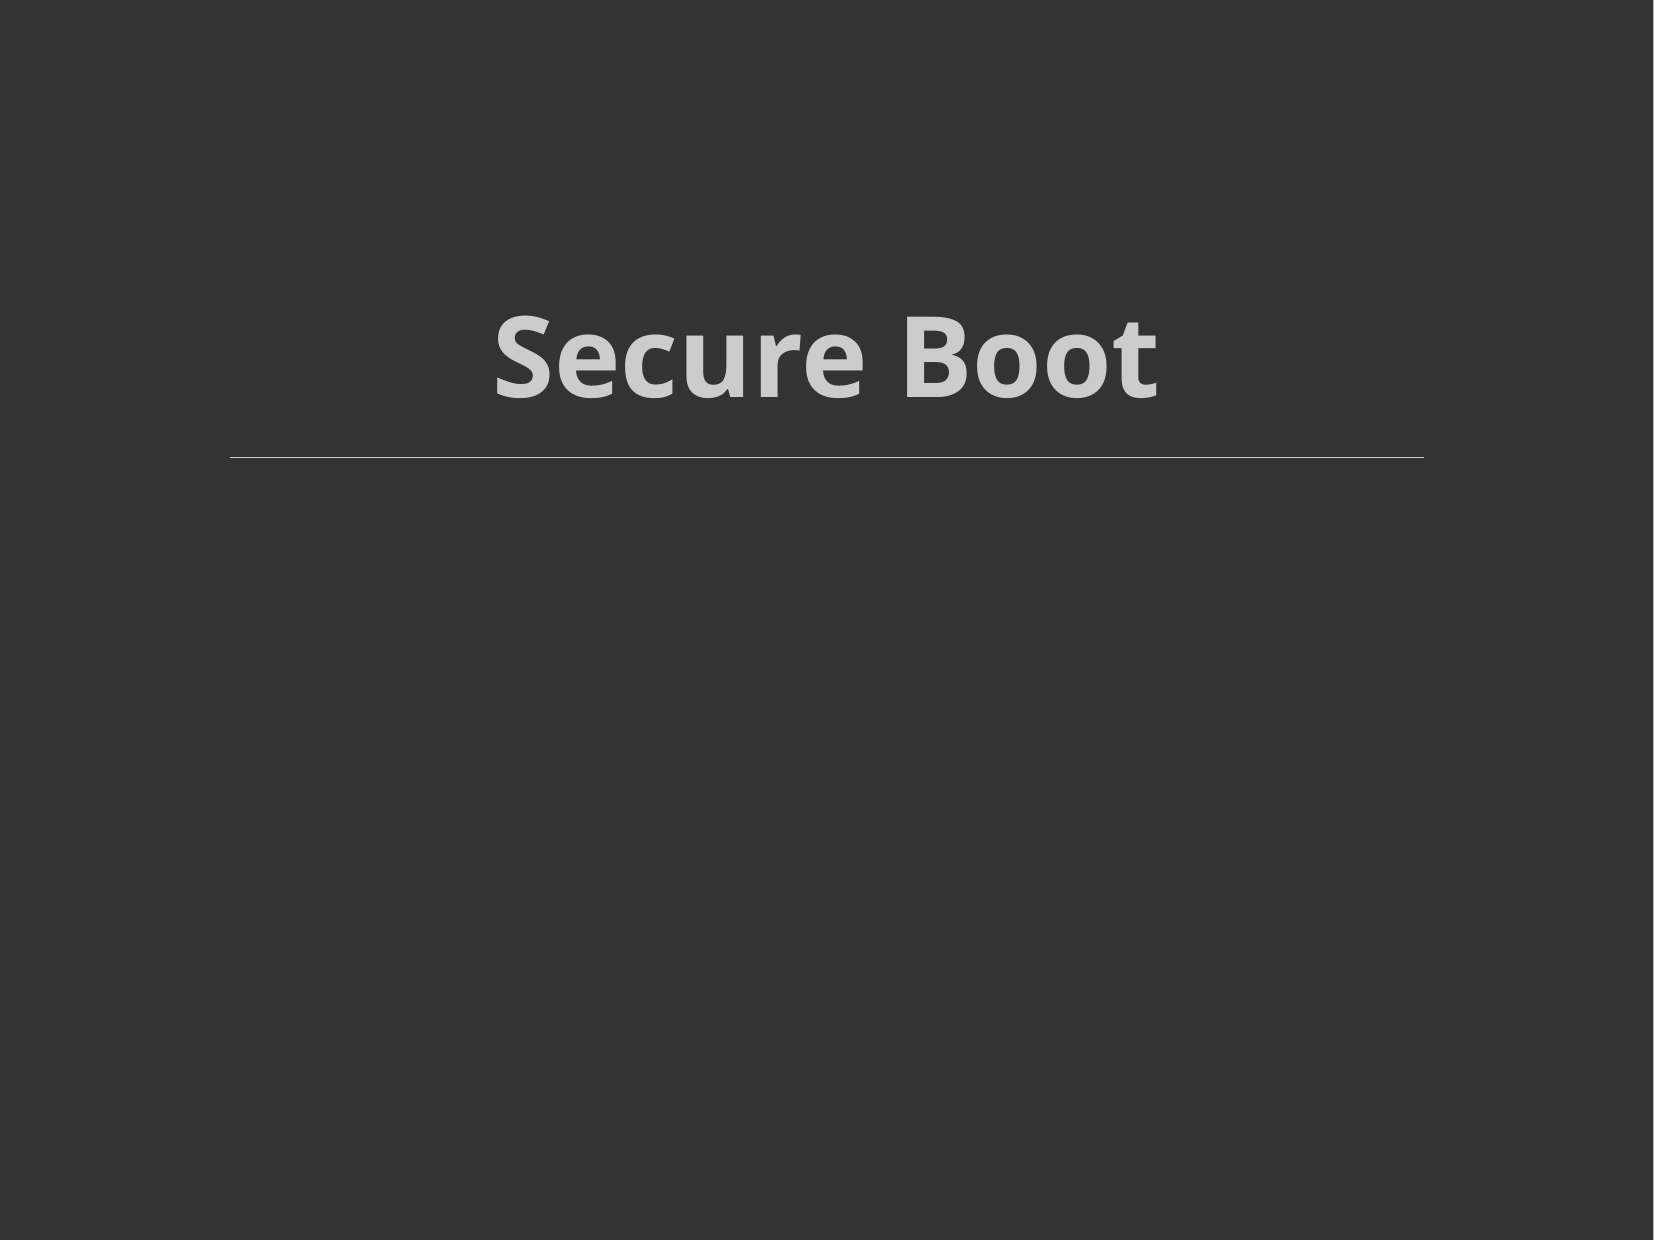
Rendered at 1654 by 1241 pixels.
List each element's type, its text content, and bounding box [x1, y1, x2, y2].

title Secure Boot [82, 250, 1571, 458]
